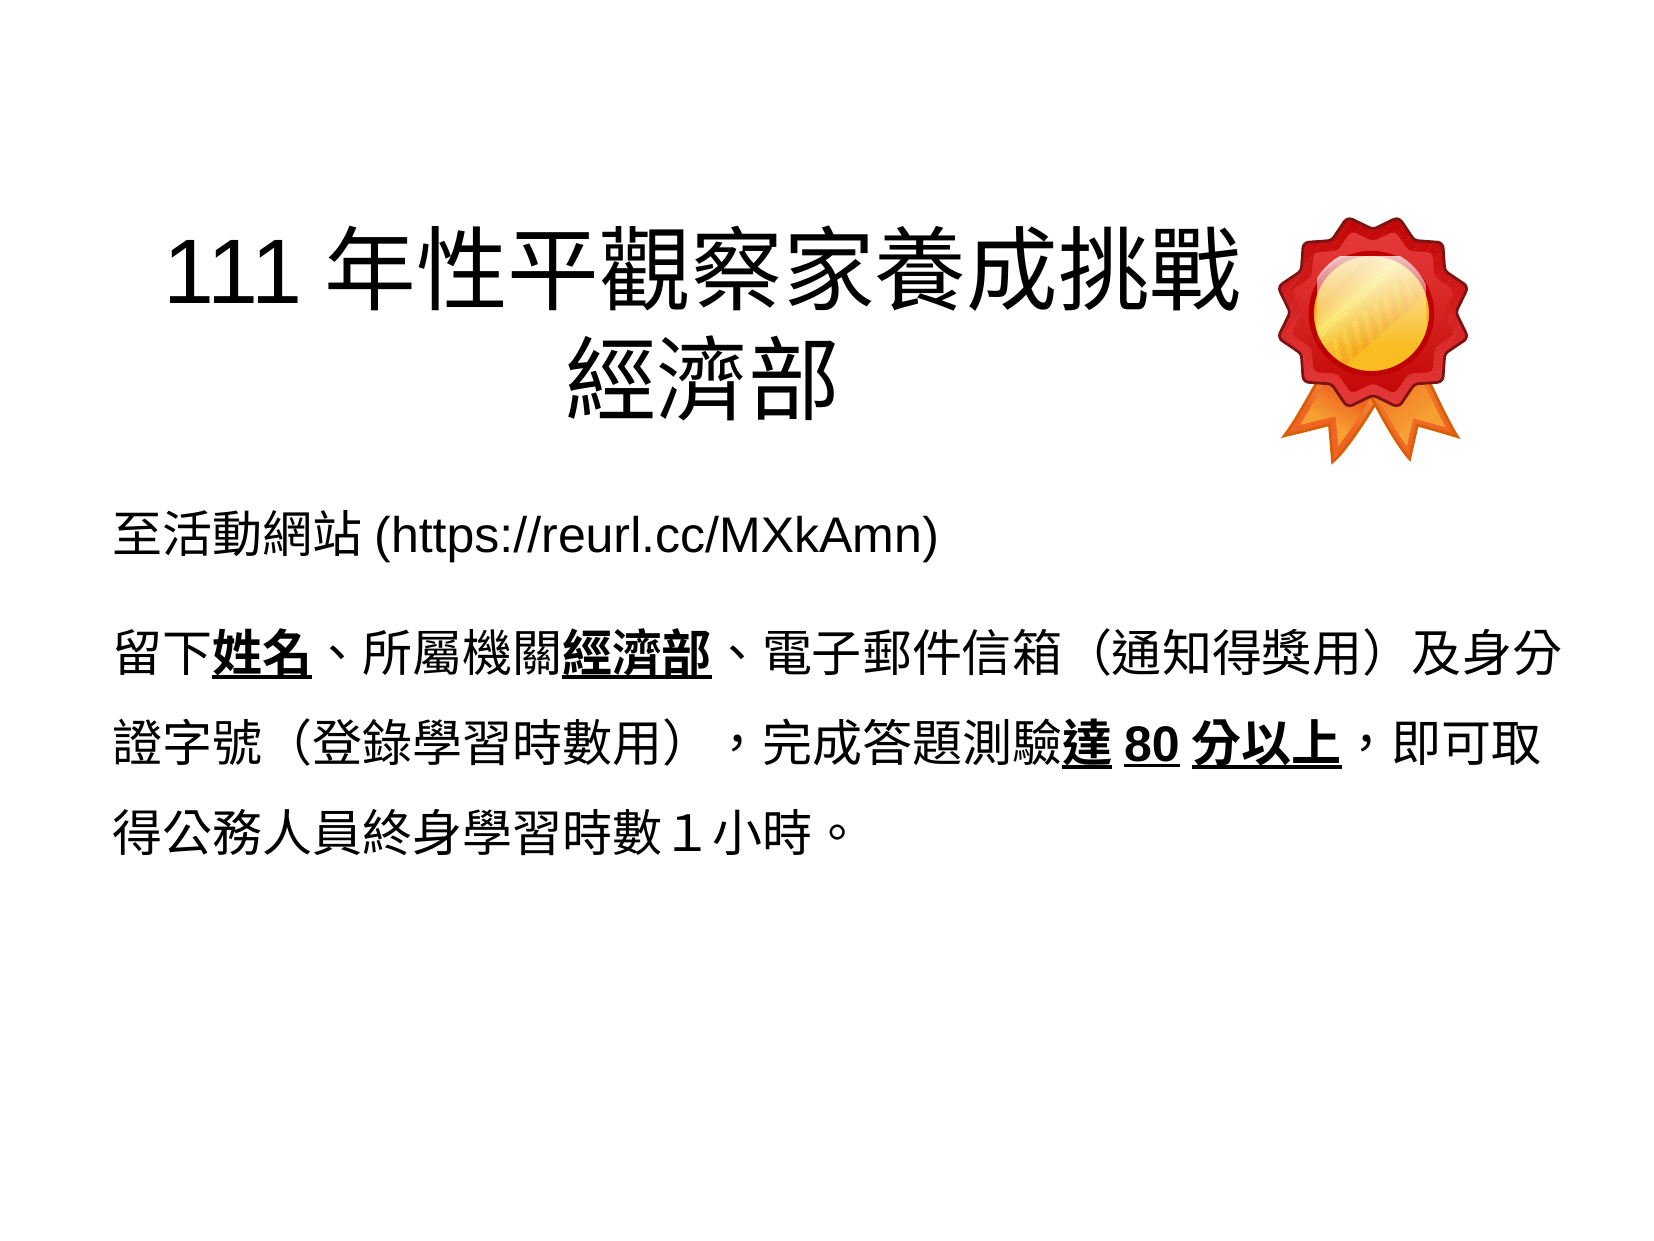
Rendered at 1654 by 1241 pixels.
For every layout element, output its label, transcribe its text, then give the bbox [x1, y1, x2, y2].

list 至活動網站(https://reurl.cc/MXkAmn) 留下姓名、所屬機關經濟部、電子郵件信箱（通知得獎用）及身分證字號（登錄學習時數用），完成答題測驗達80分以上，即可取得公務人員終身學習時數１小時。 [112, 501, 1565, 971]
picture [1240, 206, 1506, 473]
title 111年性平觀察家養成挑戰 經濟部 [76, 211, 1240, 432]
